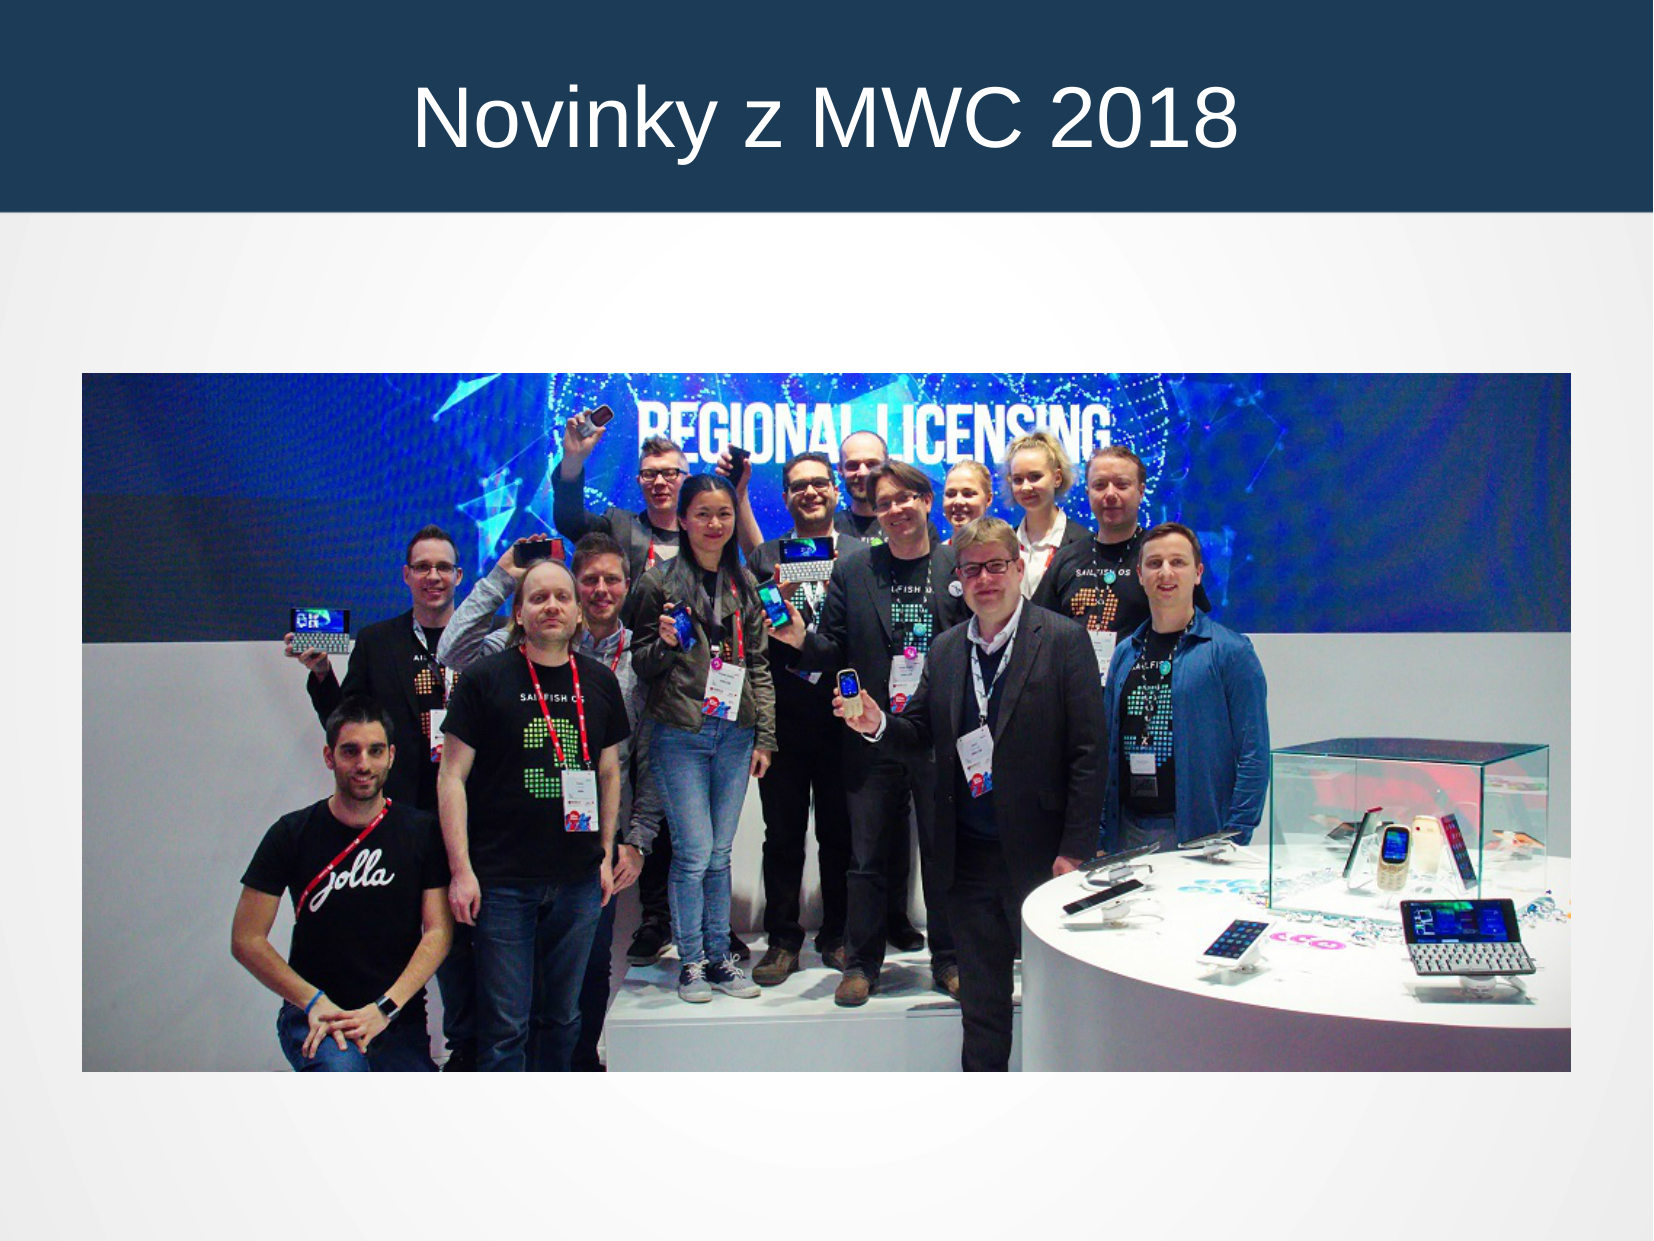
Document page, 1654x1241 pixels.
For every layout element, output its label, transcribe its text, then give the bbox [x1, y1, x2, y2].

picture [0, 0, 1653, 1241]
title Novinky z MWC 2018 [82, 47, 1571, 189]
